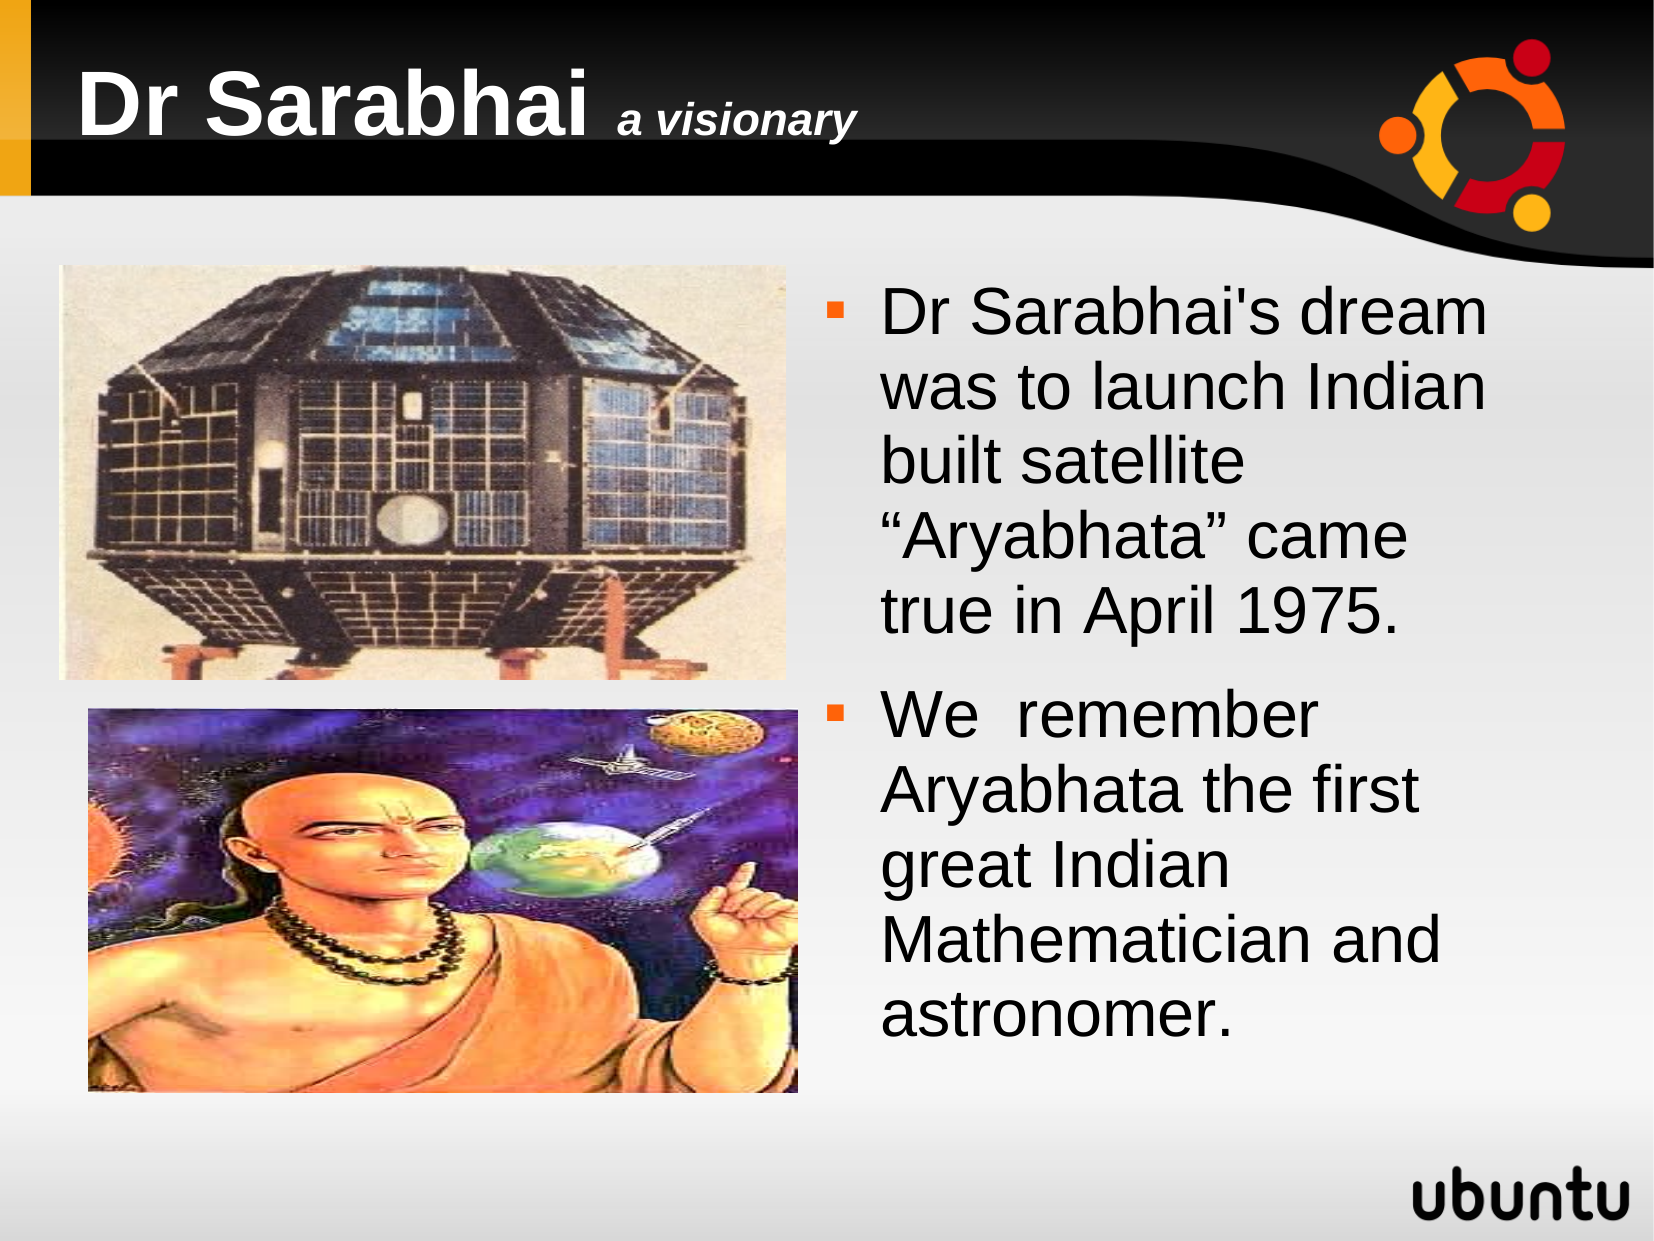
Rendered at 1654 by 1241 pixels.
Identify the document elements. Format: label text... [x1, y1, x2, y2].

title Dr Sarabhai a visionary [76, 0, 1565, 208]
picture [0, 0, 1654, 1241]
list Dr Sarabhai's dream was to launch Indian built satellite “Aryabhata” came true in April 1975. We remember Aryabhata the first great Indian Mathematician and astronomer. [809, 274, 1536, 1093]
